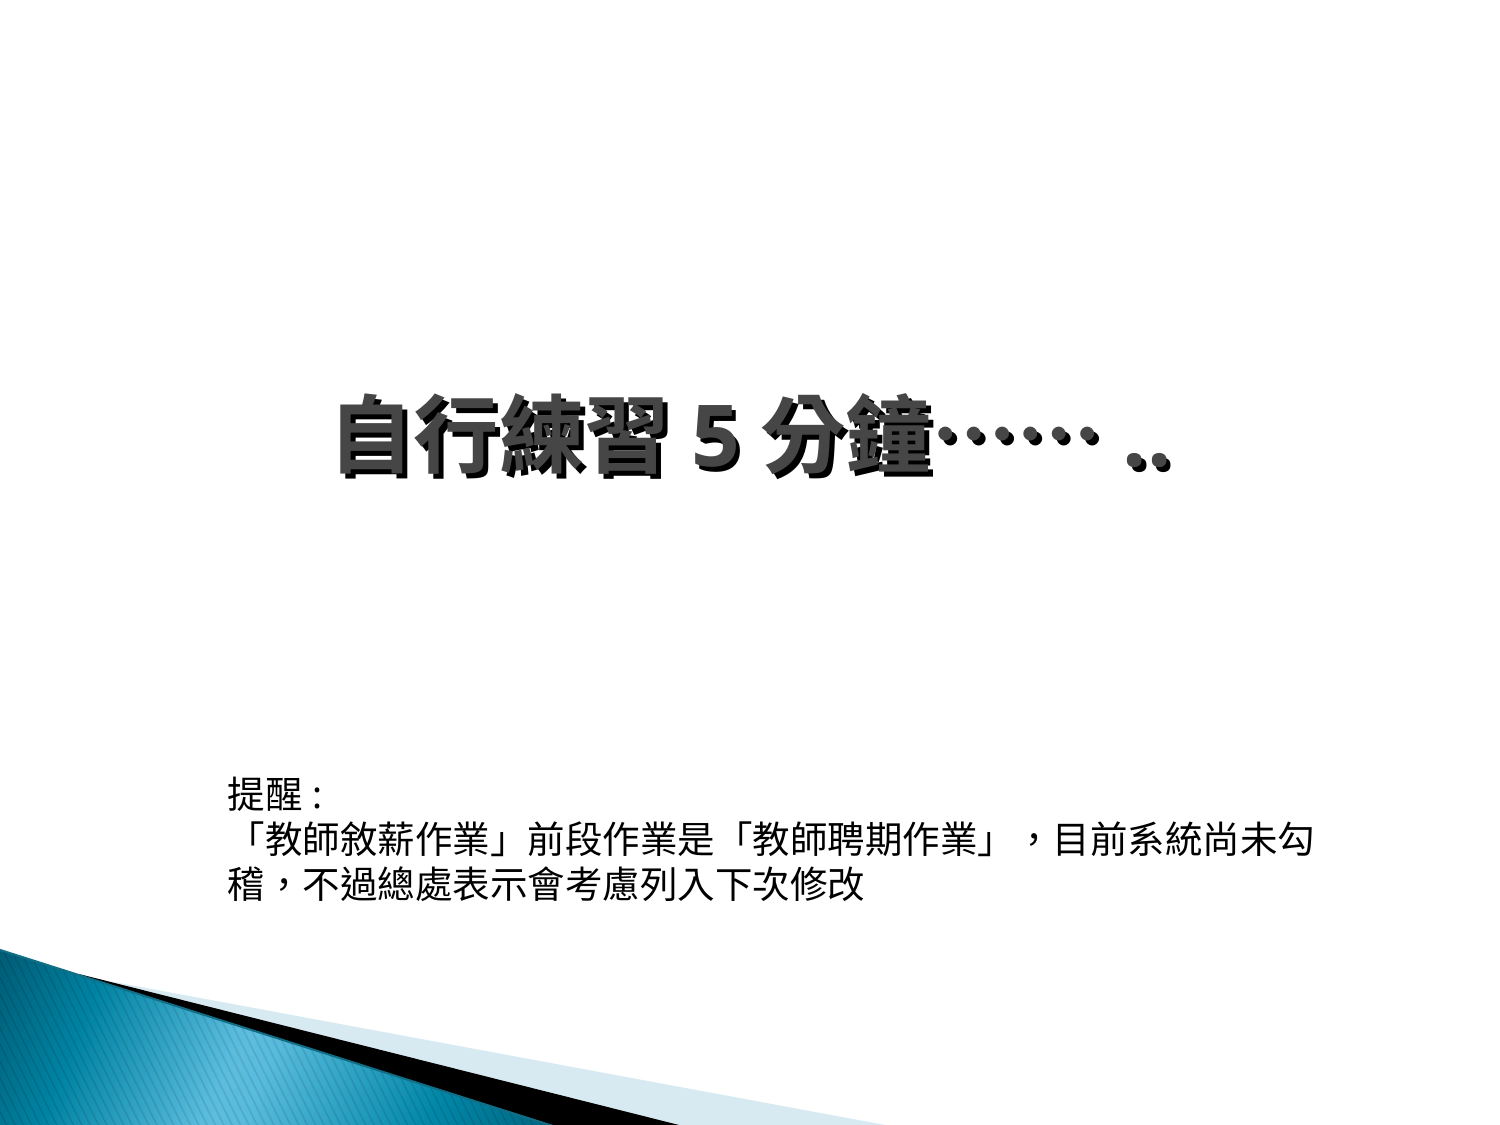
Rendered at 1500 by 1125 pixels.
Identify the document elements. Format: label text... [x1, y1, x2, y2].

title 自行練習5分鐘…….. [112, 208, 1388, 657]
text_box 提醒: 「教師敘薪作業」前段作業是「教師聘期作業」，目前系統尚未勾稽，不過總處表示會考慮列入下次修改 [213, 763, 1359, 915]
